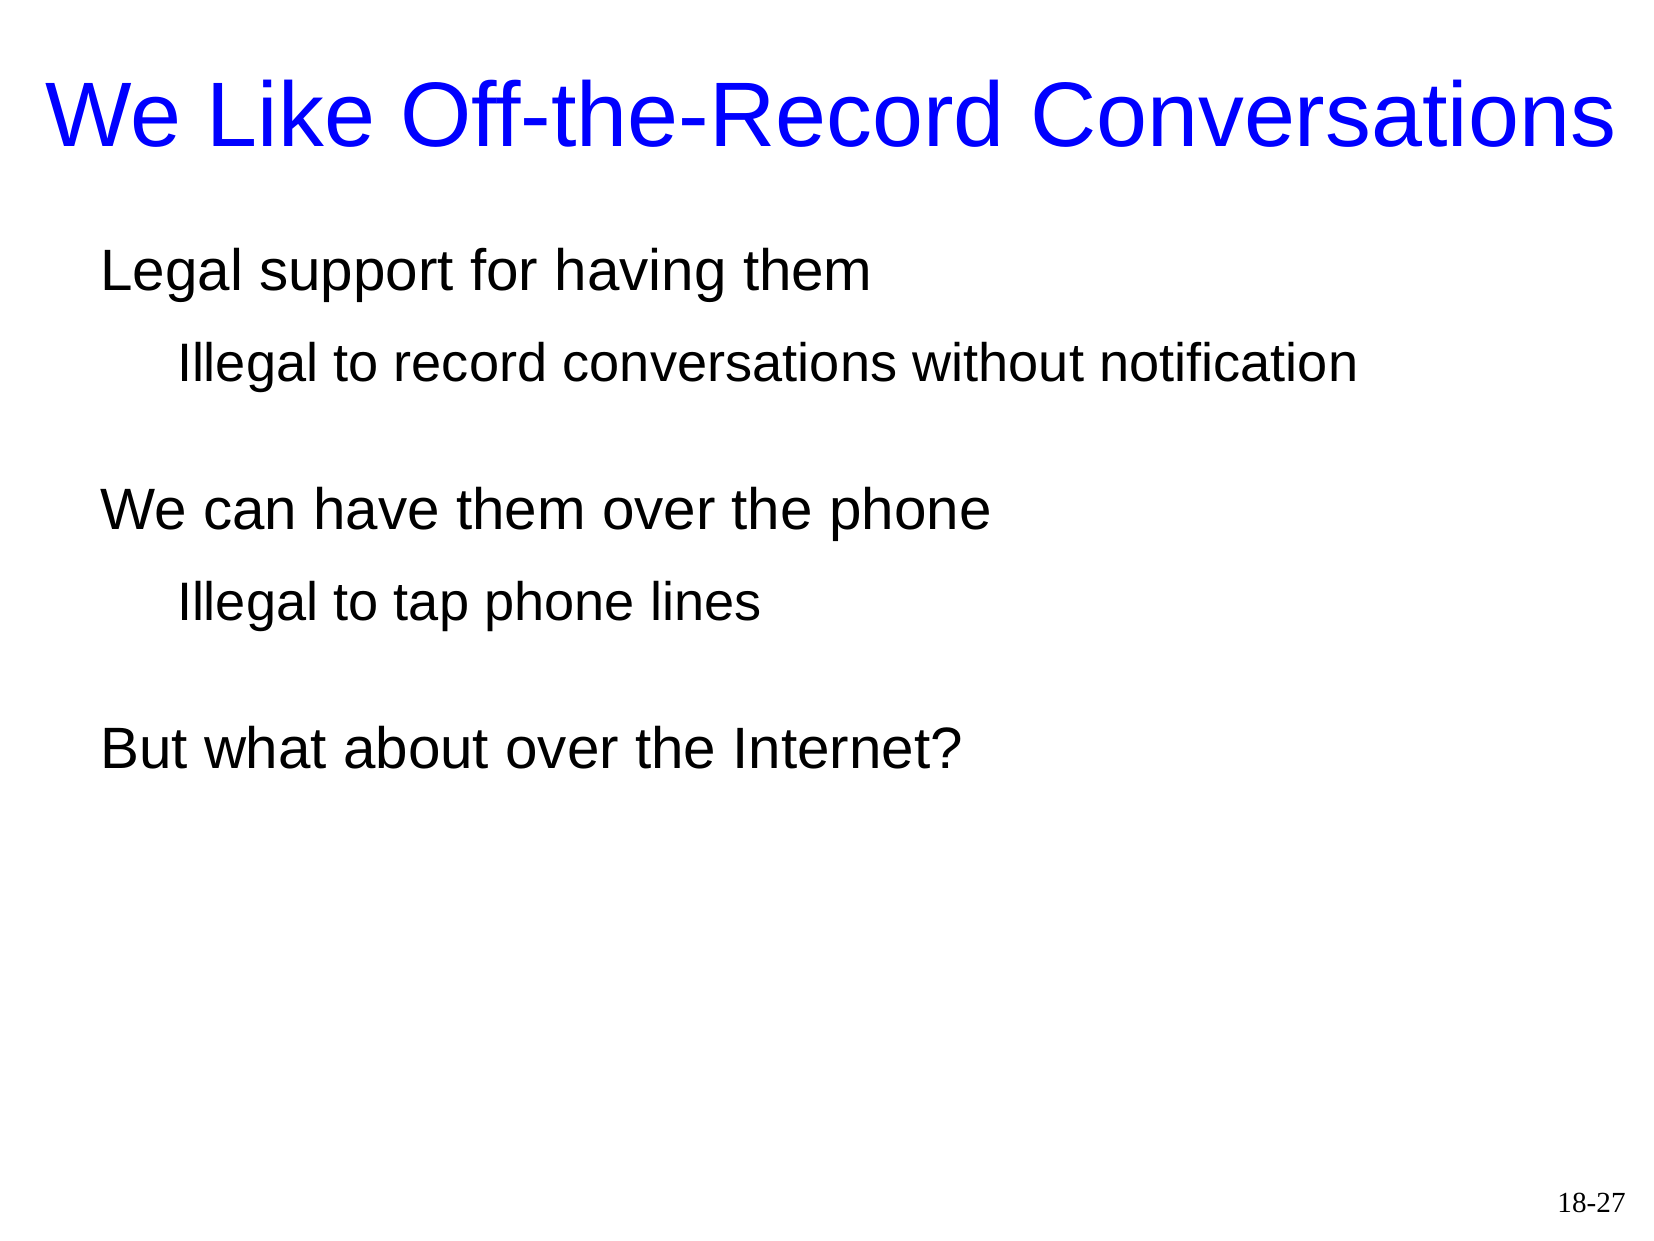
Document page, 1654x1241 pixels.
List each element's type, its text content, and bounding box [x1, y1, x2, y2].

list Legal support for having them Illegal to record conversations without notification We can have them over the phone Illegal to tap phone lines But what about over the Internet? [82, 237, 1571, 1171]
title We Like Off-the-Record Conversations [27, 11, 1619, 219]
